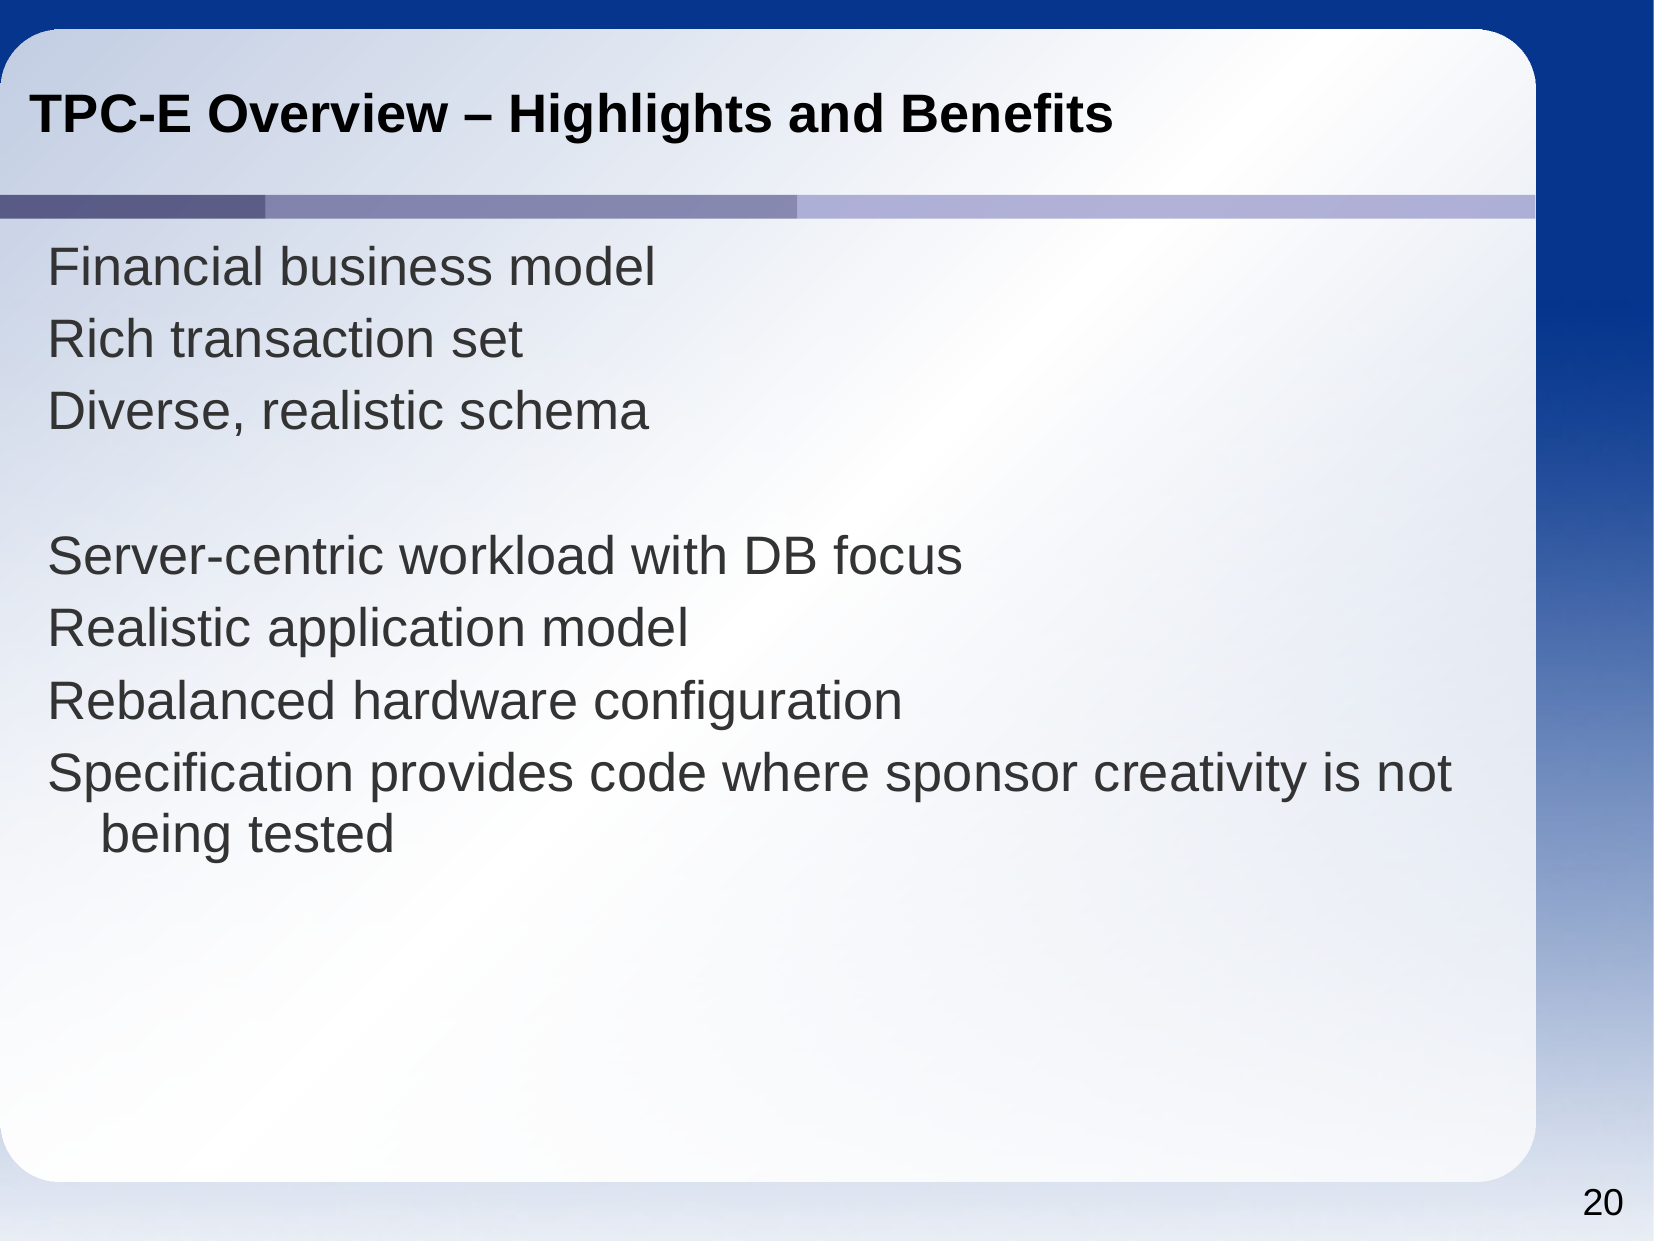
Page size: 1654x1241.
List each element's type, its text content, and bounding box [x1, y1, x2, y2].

title TPC-E Overview – Highlights and Benefits [29, 49, 1506, 178]
picture [0, 0, 1654, 1241]
list Financial business model Rich transaction set Diverse, realistic schema Server-centric workload with DB focus Realistic application model Rebalanced hardware configuration Specification provides code where sponsor creativity is not being tested [29, 236, 1506, 1152]
